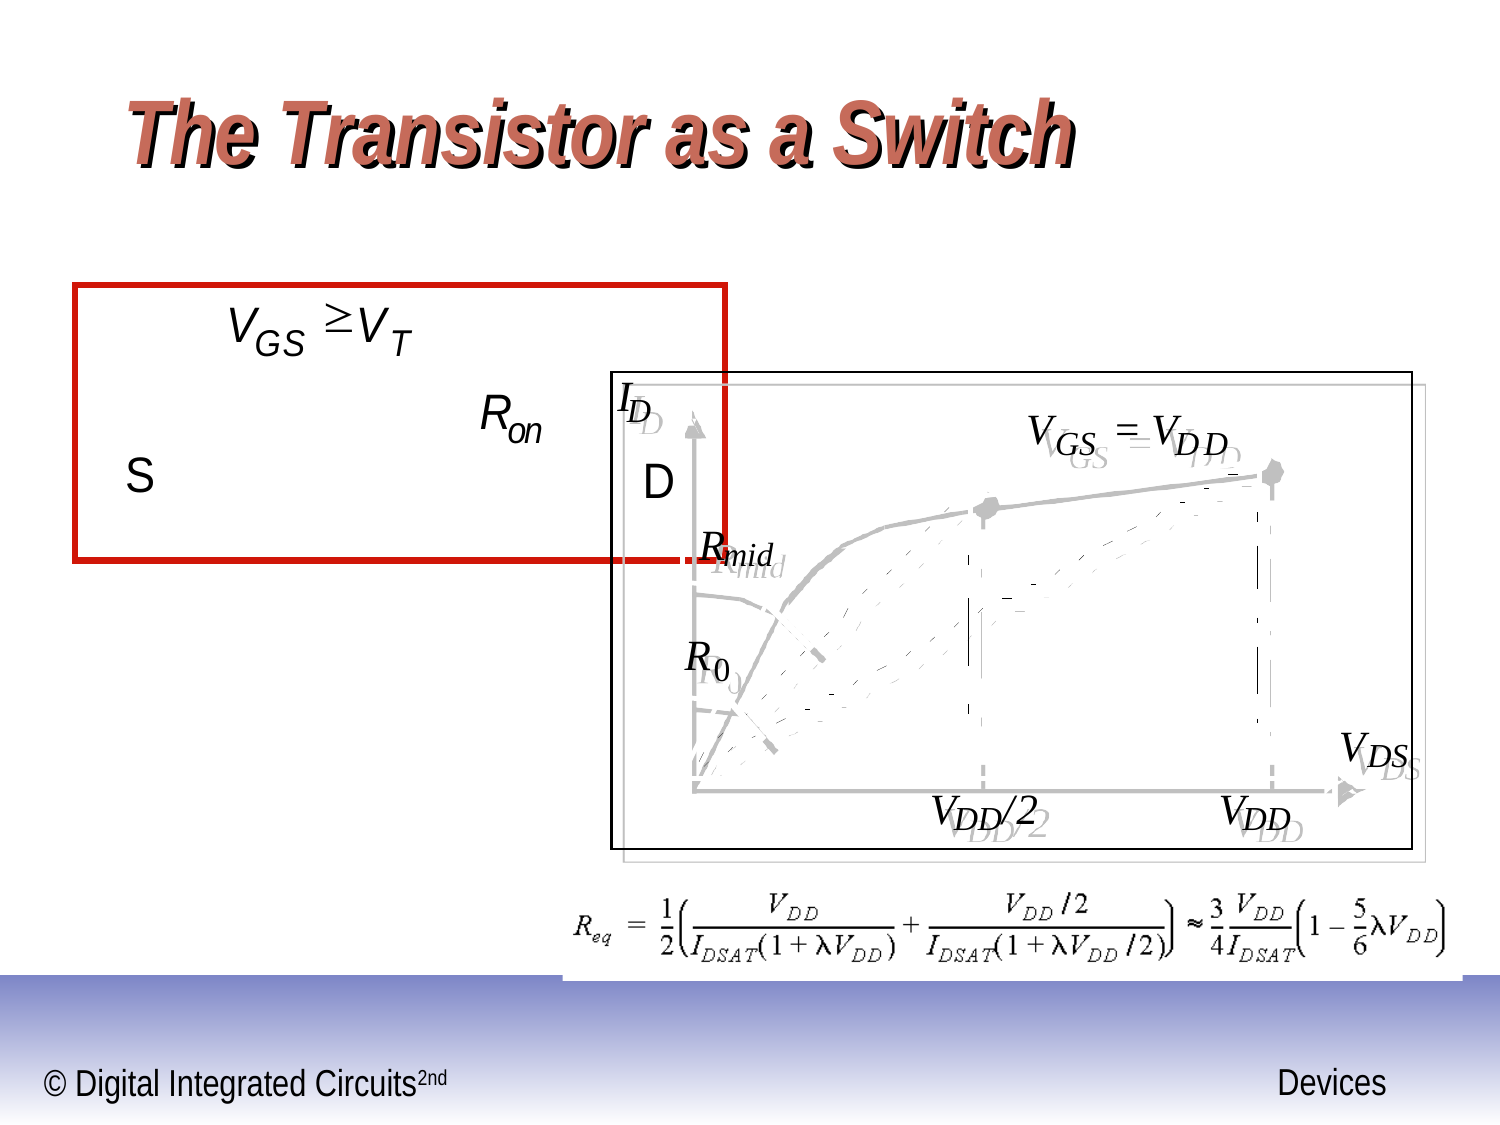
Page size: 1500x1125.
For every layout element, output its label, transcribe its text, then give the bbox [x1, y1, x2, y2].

picture [562, 872, 1463, 981]
picture [125, 297, 688, 553]
title The Transistor as a Switch [108, 65, 1384, 190]
picture [612, 372, 1411, 848]
